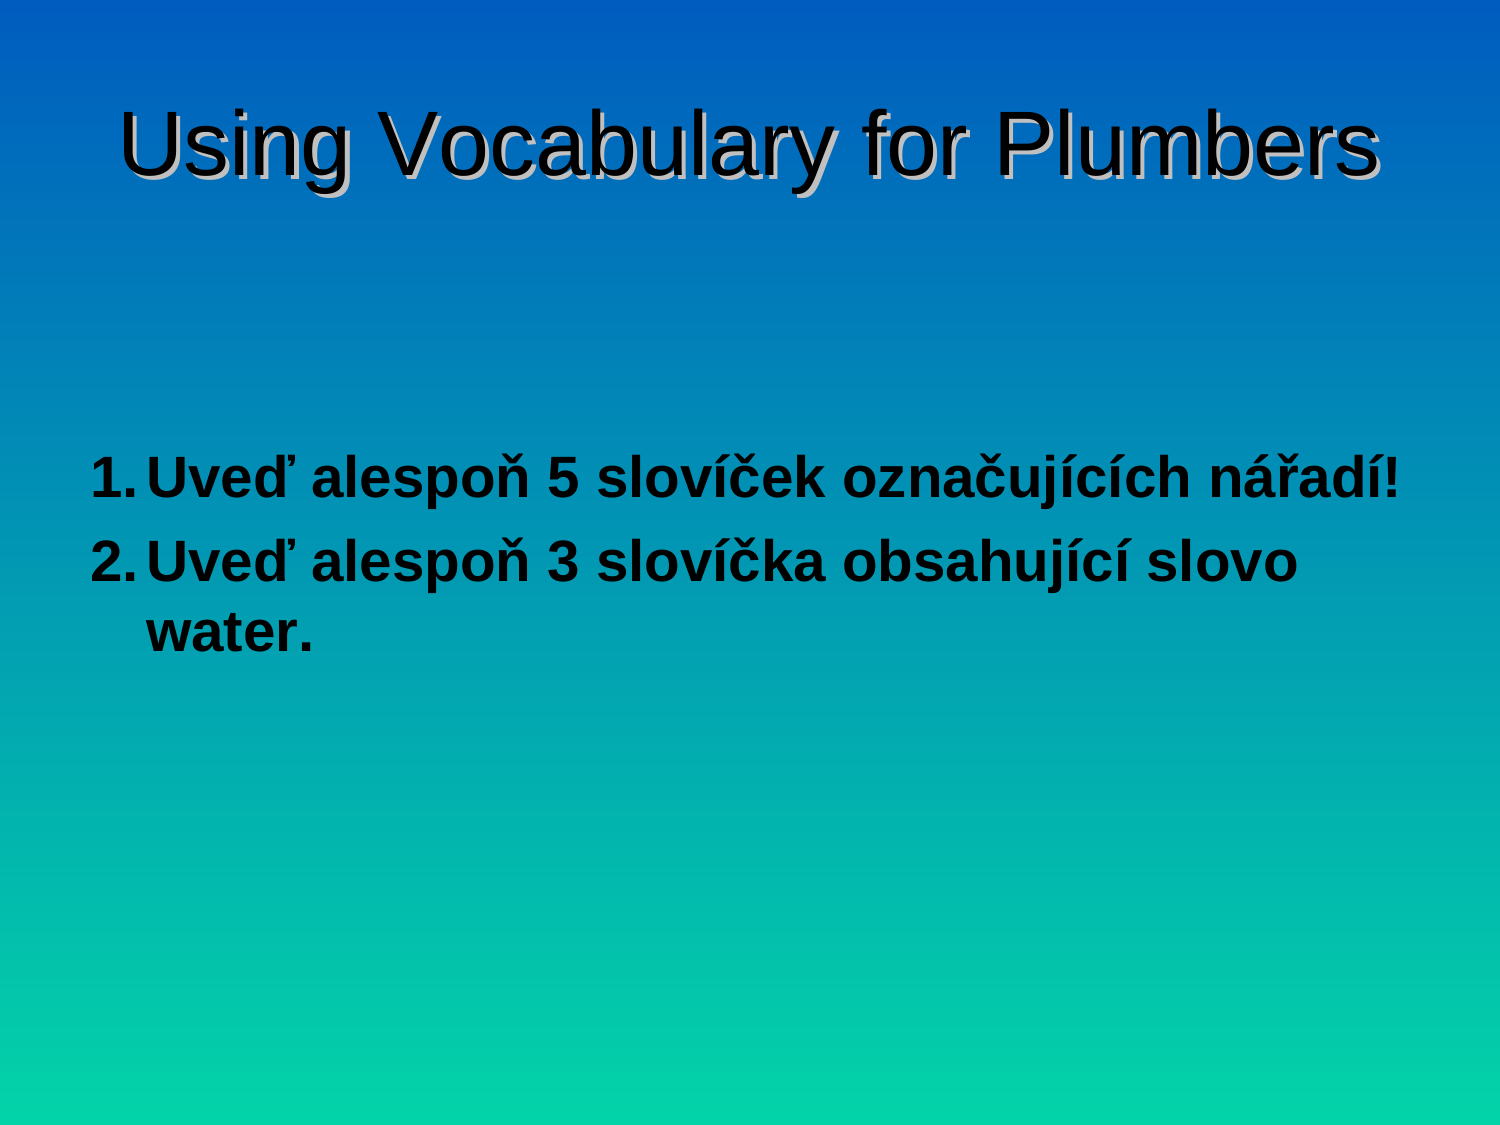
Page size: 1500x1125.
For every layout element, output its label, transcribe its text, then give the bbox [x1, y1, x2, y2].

title Using Vocabulary for Plumbers [75, 45, 1426, 233]
list Uveď alespoň 5 slovíček označujících nářadí! Uveď alespoň 3 slovíčka obsahující slovo water. [75, 262, 1426, 1006]
